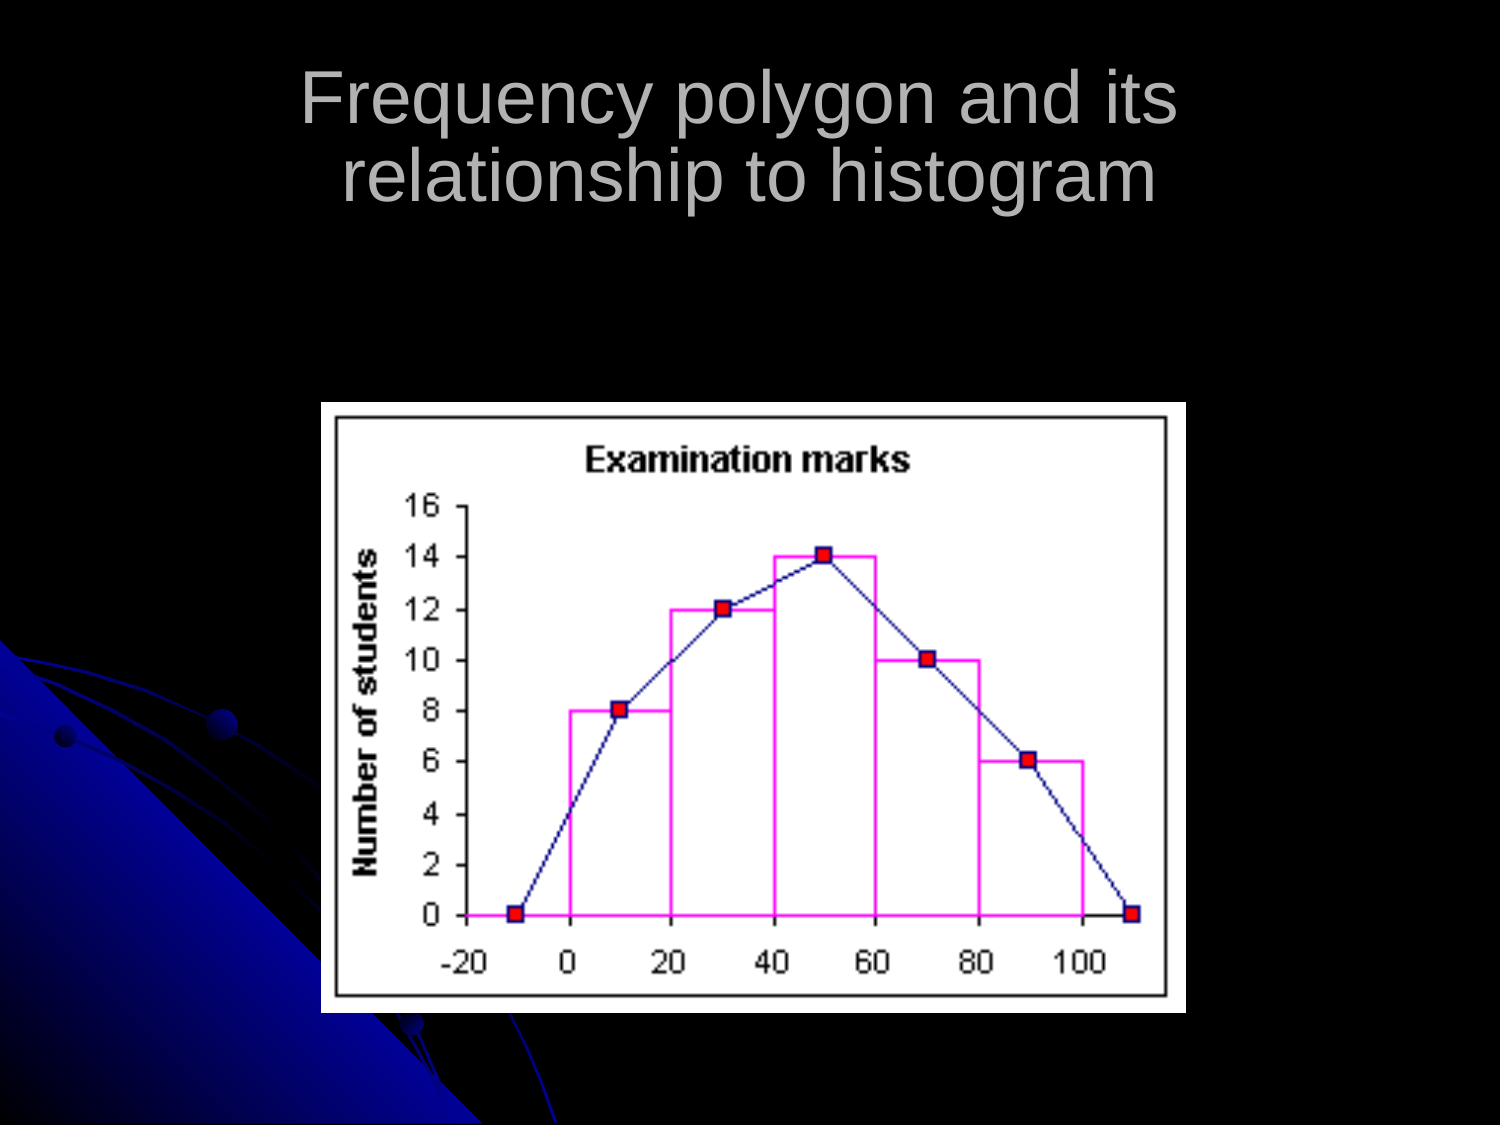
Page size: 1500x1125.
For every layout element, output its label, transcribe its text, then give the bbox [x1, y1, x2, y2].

title Frequency polygon and its relationship to histogram [75, 45, 1426, 233]
picture [321, 402, 1186, 1013]
